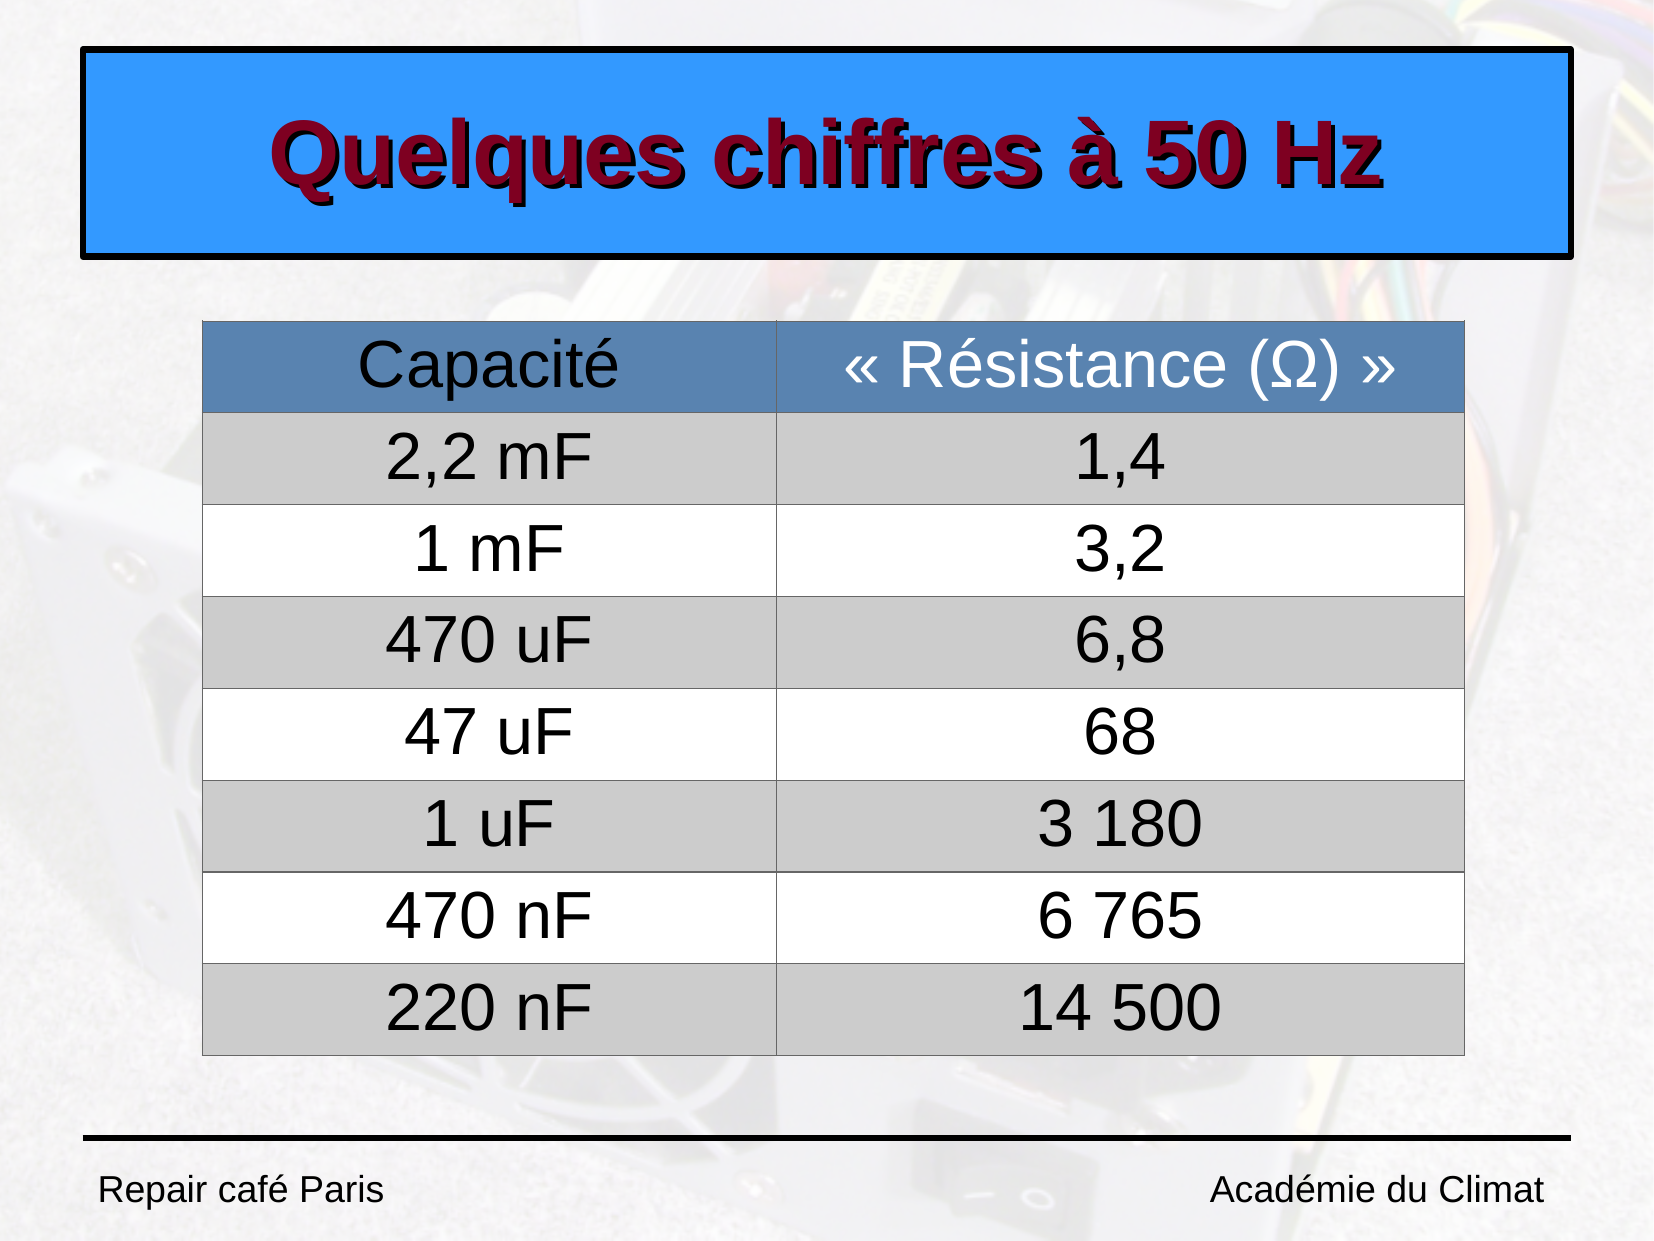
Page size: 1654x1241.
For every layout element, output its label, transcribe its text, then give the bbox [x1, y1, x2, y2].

table_cell 1 mF [203, 505, 776, 596]
picture [0, 0, 1654, 1241]
table_header « Résistance (Ω) » [777, 322, 1464, 412]
table_header Capacité [203, 322, 776, 412]
table_cell 6,8 [777, 597, 1464, 688]
table_cell 1 uF [203, 781, 776, 871]
table_cell 68 [777, 689, 1464, 780]
title Quelques chiffres à 50 Hz [82, 49, 1571, 257]
table_cell 220 nF [203, 964, 776, 1055]
table_cell 14 500 [777, 964, 1464, 1055]
table_cell 3 180 [777, 781, 1464, 871]
table_cell 2,2 mF [203, 413, 776, 504]
table_cell 47 uF [203, 689, 776, 780]
table_cell 3,2 [777, 505, 1464, 596]
table_cell 470 nF [203, 873, 776, 963]
text_box Repair café Paris Académie du Climat [82, 1161, 1571, 1219]
table_cell 6 765 [777, 873, 1464, 963]
table_cell 1,4 [777, 413, 1464, 504]
table_cell 470 uF [203, 597, 776, 688]
